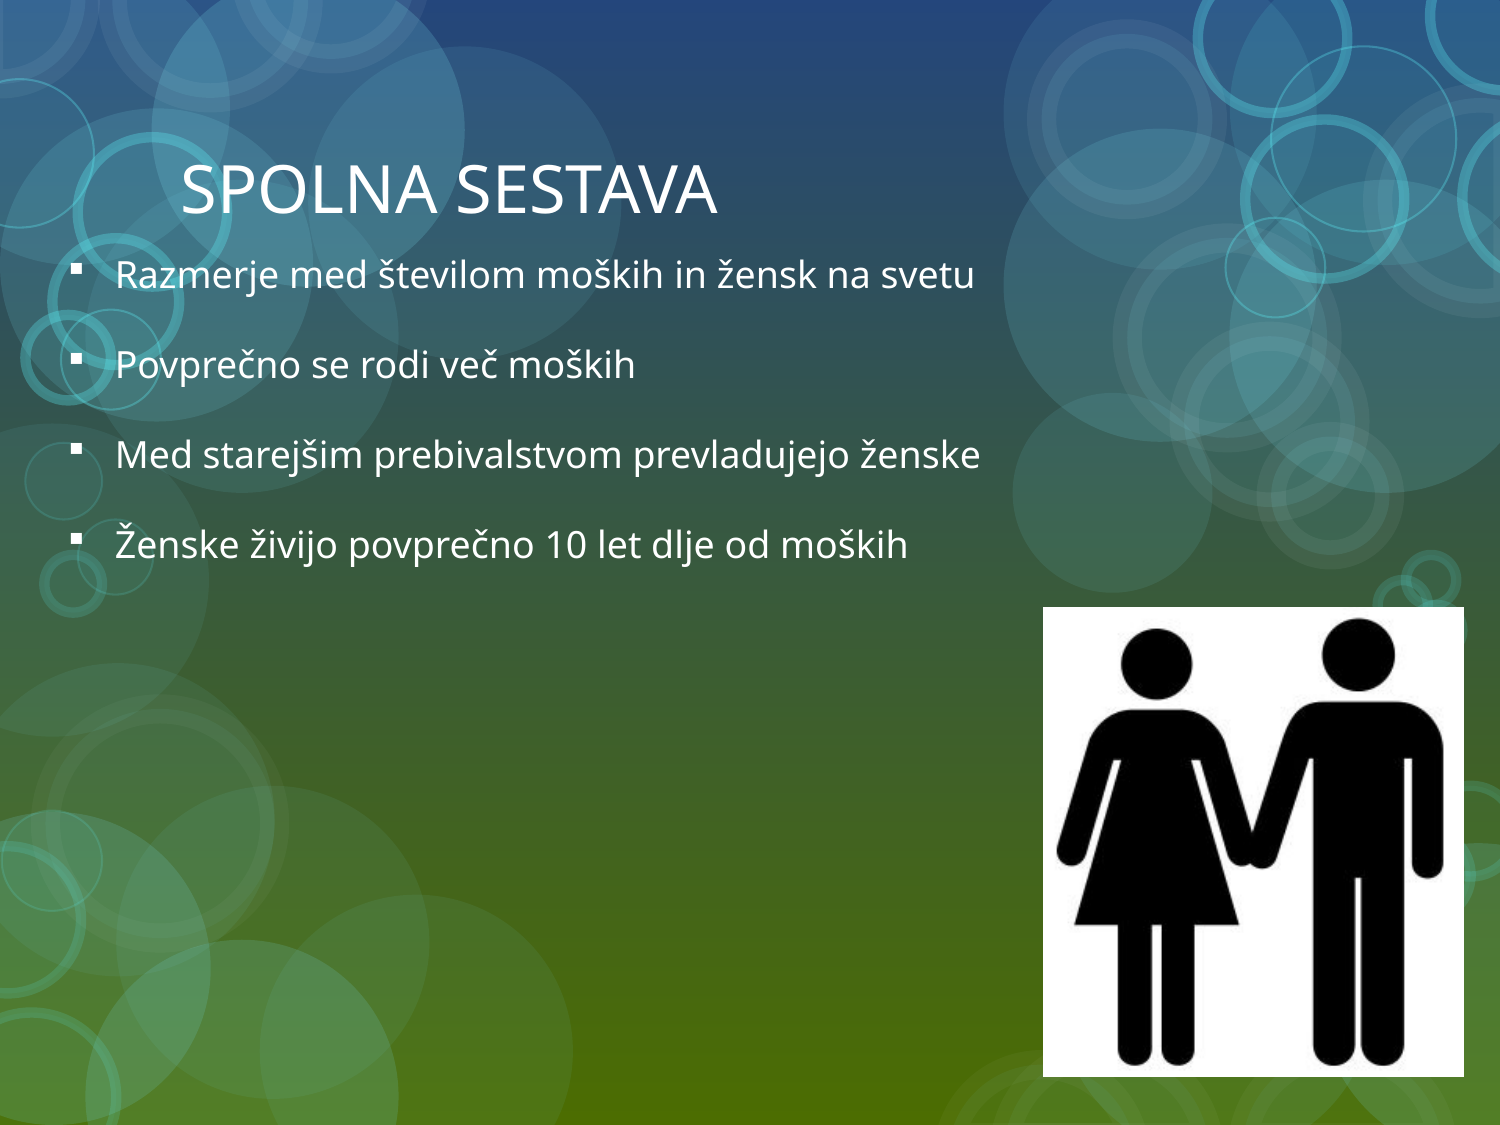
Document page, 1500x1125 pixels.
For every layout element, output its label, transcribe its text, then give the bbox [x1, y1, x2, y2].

text_box Razmerje med številom moških in žensk na svetu Povprečno se rodi več moških Med starejšim prebivalstvom prevladujejo ženske Ženske živijo povprečno 10 let dlje od moških [53, 243, 1223, 574]
title SPOLNA SESTAVA [165, 110, 1335, 263]
picture [1043, 607, 1464, 1077]
